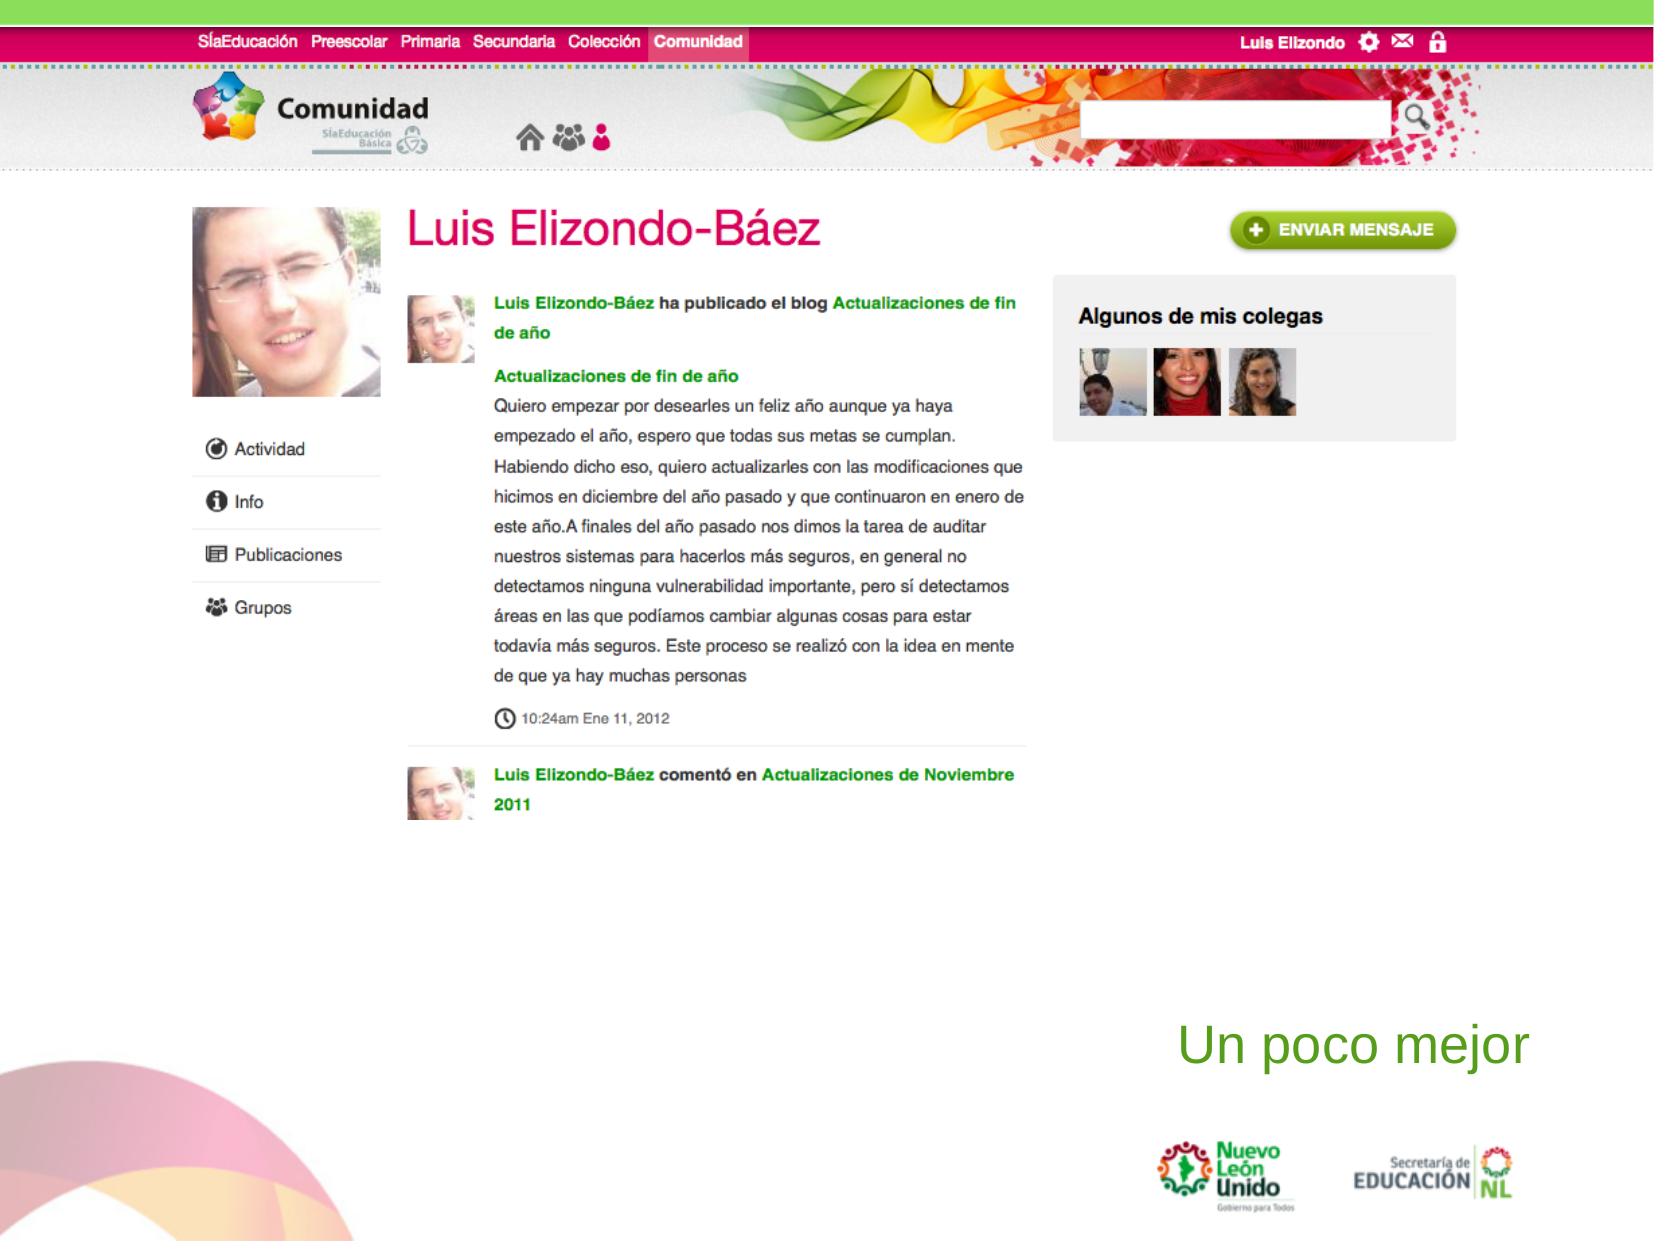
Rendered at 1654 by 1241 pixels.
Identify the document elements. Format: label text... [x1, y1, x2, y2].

text_box Un poco mejor [1162, 1006, 1548, 1088]
picture [0, 0, 1654, 1241]
